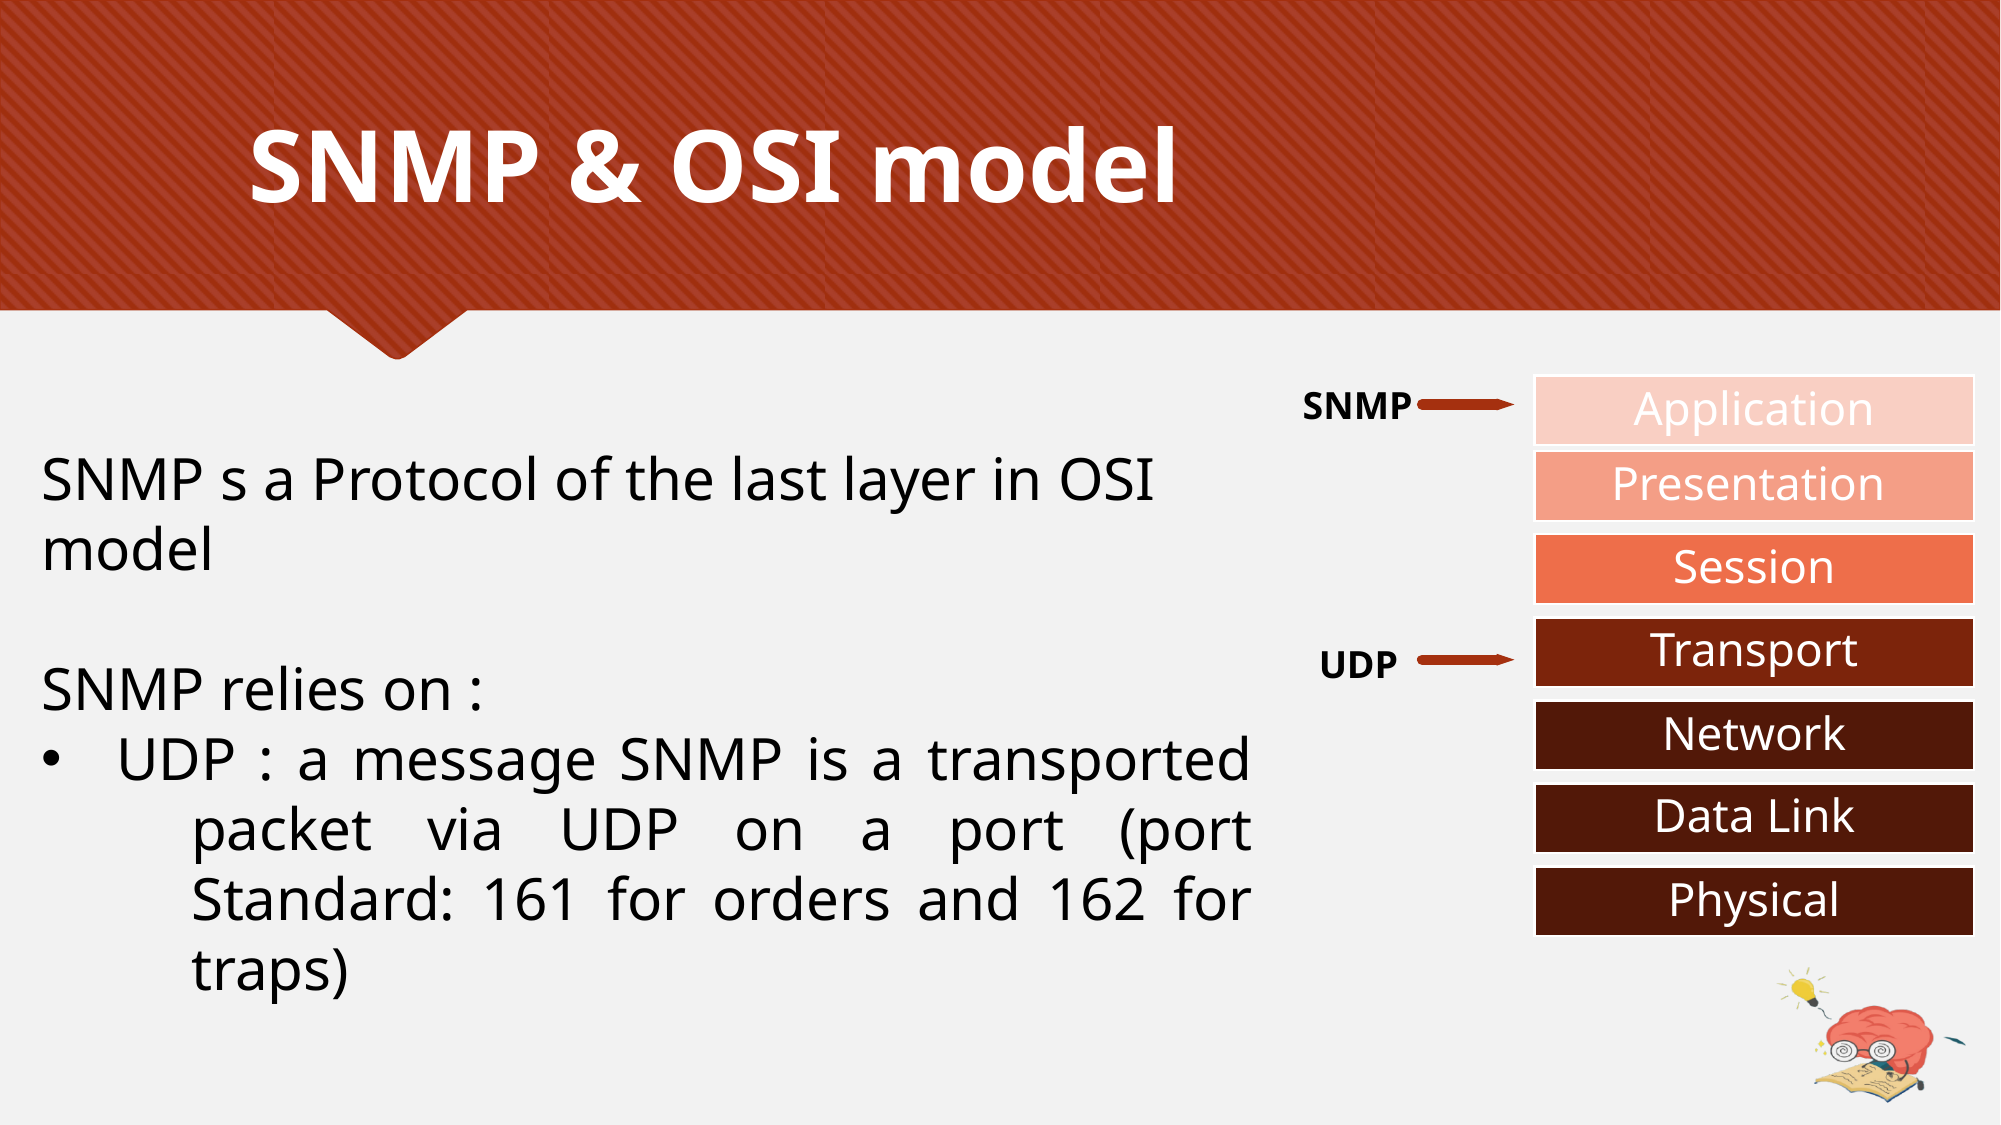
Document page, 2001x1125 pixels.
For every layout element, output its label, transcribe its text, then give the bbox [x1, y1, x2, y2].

text_box Transport [1534, 617, 1975, 687]
text_box Network [1534, 700, 1975, 770]
text_box UDP [1303, 633, 1407, 694]
text_box Session [1534, 534, 1975, 604]
text_box Physical [1534, 866, 1975, 937]
text_box SNMP s a Protocol of the last layer in OSI model SNMP relies on : UDP : a message SNMP is a transported packet via UDP on a port (port Standard: 161 for orders and 162 for traps) [25, 434, 1268, 875]
text_box Application [1534, 375, 1975, 445]
text_box SNMP & OSI model [233, 95, 1195, 232]
text_box Data Link [1534, 783, 1975, 853]
picture [1734, 952, 2000, 1119]
text_box Presentation [1534, 451, 1975, 521]
text_box SNMP [1287, 374, 1423, 435]
